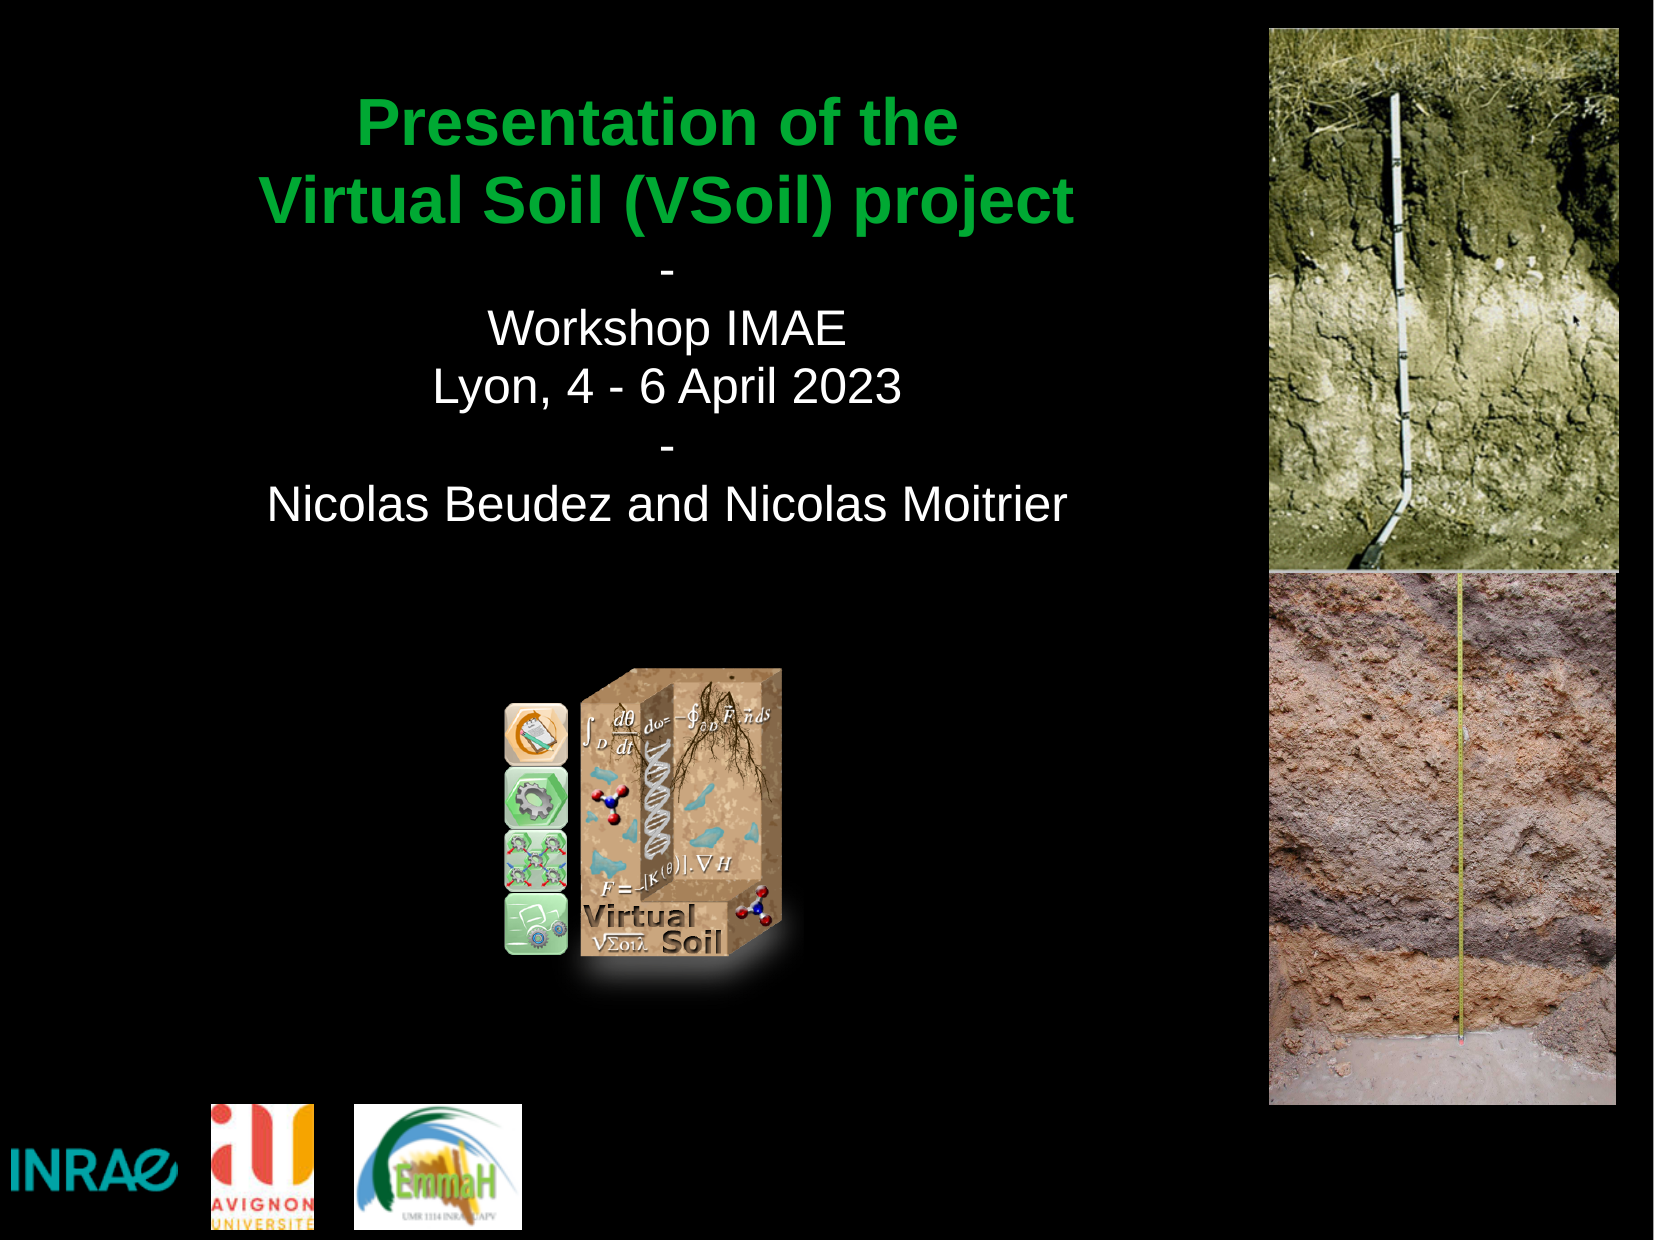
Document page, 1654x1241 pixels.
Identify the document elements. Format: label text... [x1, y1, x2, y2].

picture [211, 1104, 314, 1230]
picture [11, 1065, 178, 1241]
picture [354, 1104, 522, 1230]
picture [1269, 28, 1619, 1105]
picture [448, 594, 804, 1028]
title Presentation of the Virtual Soil (VSoil) project - Workshop IMAE Lyon, 4 - 6 April 2023 - Nicolas Beudez and Nicolas Moitrier [200, 81, 1134, 534]
